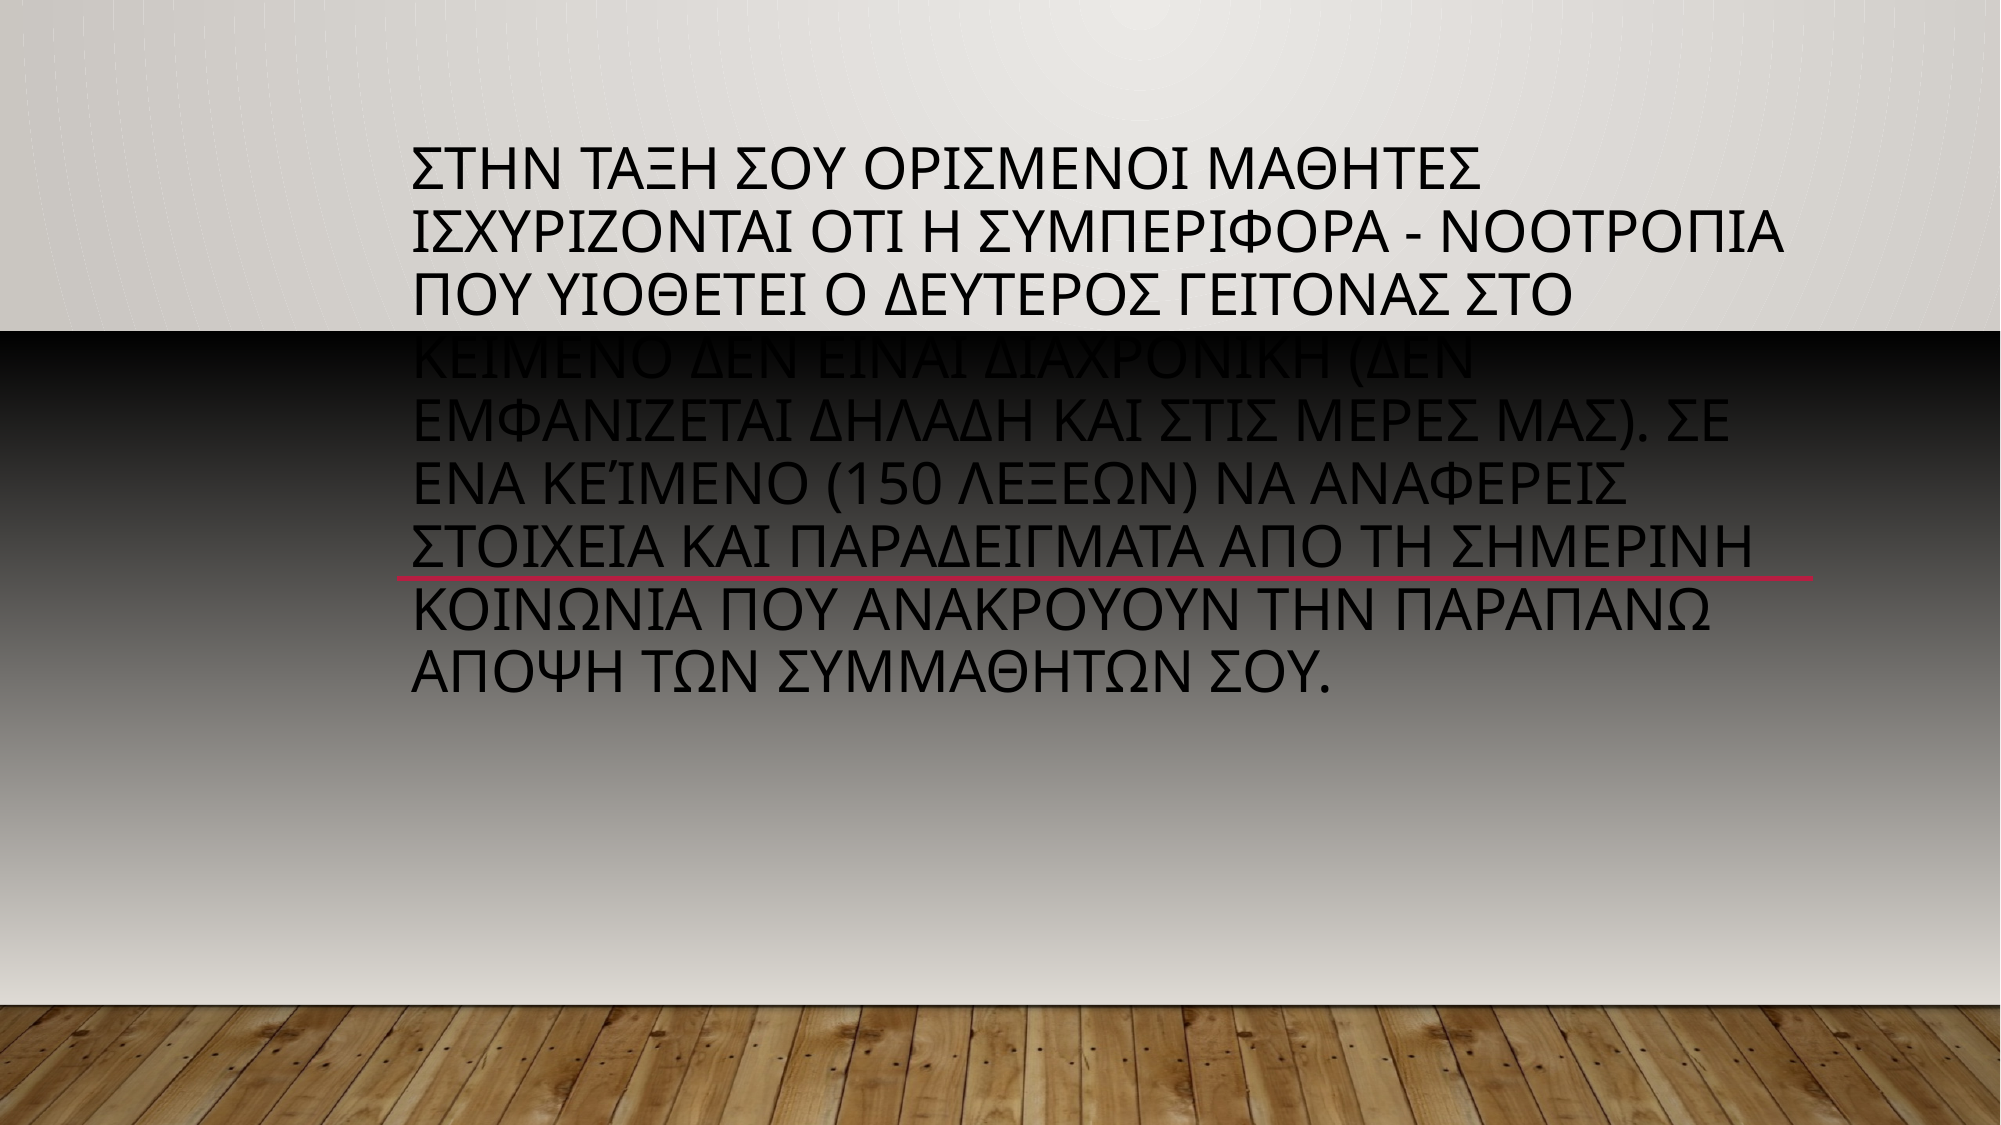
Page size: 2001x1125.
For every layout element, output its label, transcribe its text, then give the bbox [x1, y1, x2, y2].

title Στην τΑξη σου ορισμΕνοι μαθητΕς ισχυρΙζονται Οτι η συμπεριφορΑ - νοοτροπΙα που υιοθετεΙ ο δεΥτερος γεΙτονας στο κεΙμενο δεν εΙναι διαχρονικΗ (δεν εμφανΙζεται δηλαδΗ και στις μΕρες μας). Σε Ενα κείμενο (150 λΕξεων) να αναφΕρεις στοιχεΙα και παραδεΙγματα απΟ τη σημερινΗ κοινωνΙα που ανακροΥουν την παραπΑνω Αποψη των συμμαθητΩν σου. [396, 131, 1814, 549]
